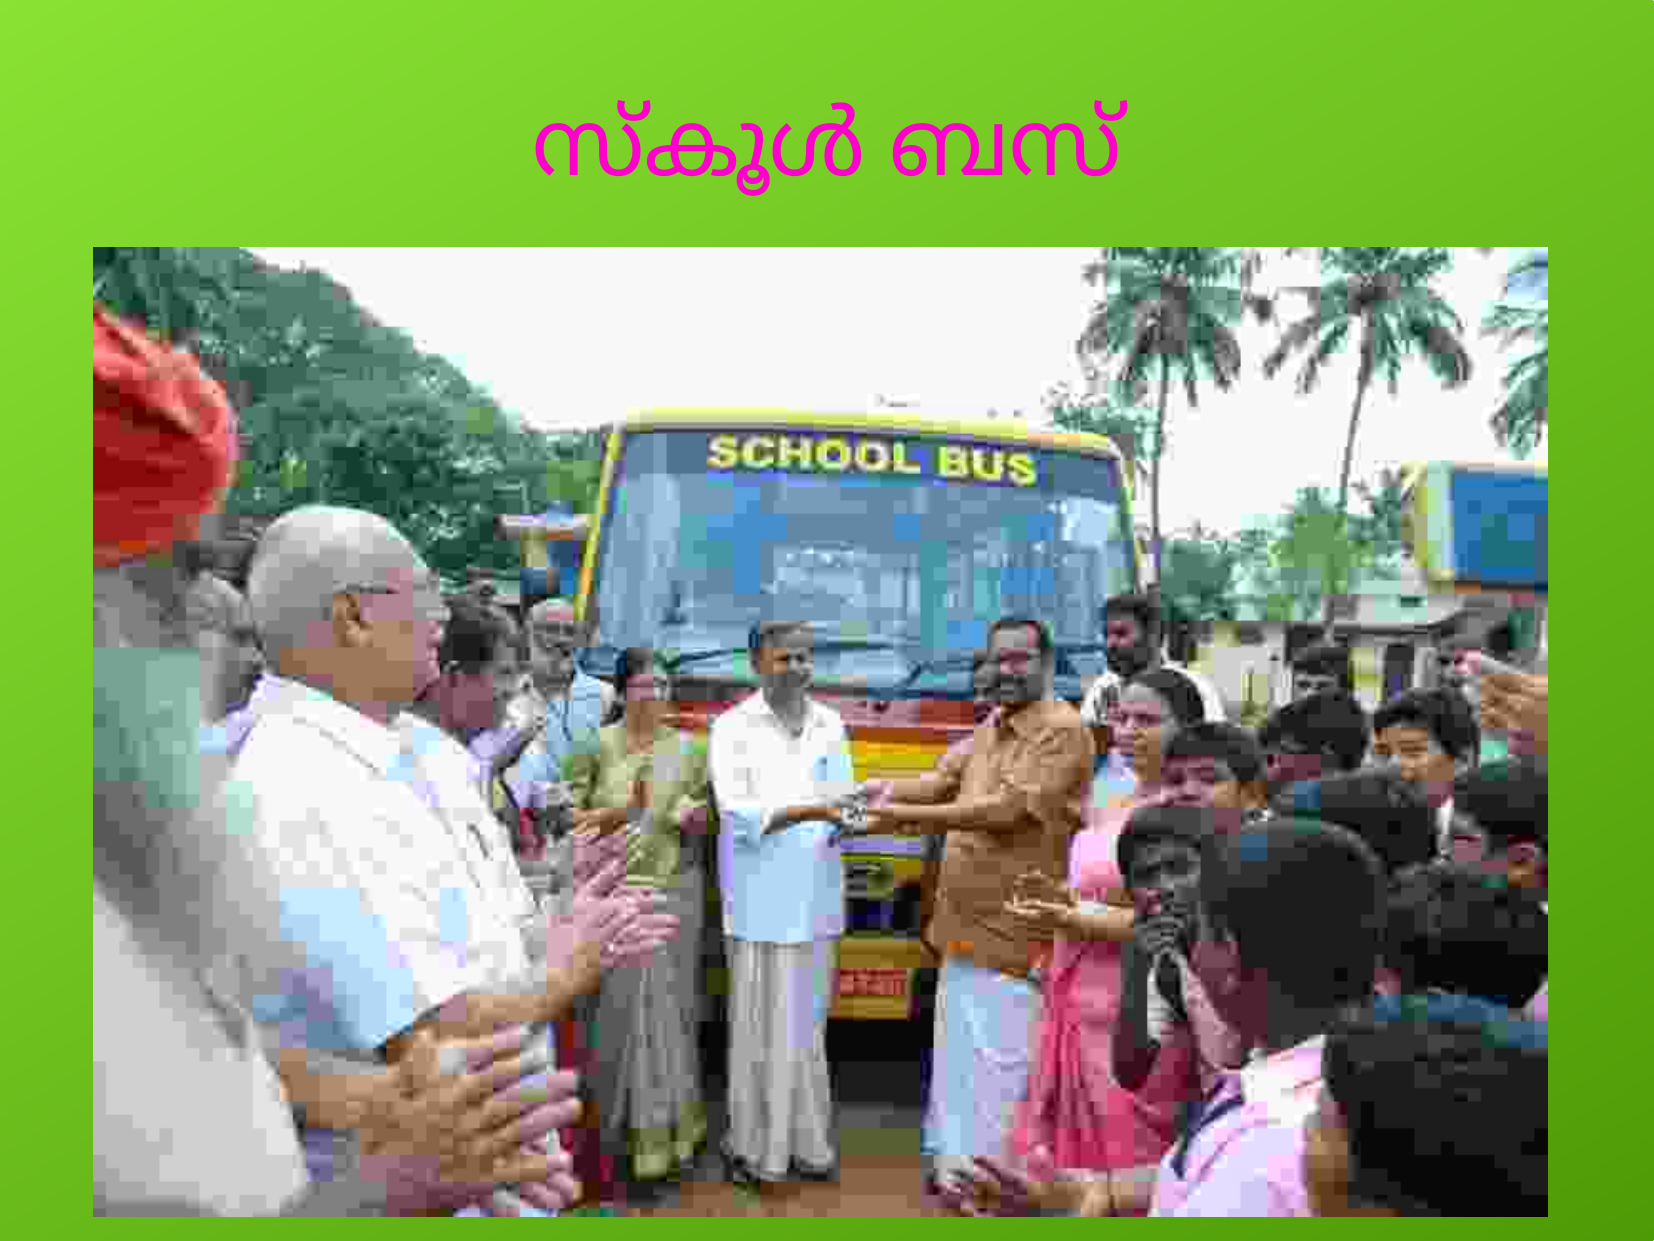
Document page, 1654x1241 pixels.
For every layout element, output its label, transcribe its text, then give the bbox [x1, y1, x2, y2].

picture [93, 247, 1548, 1217]
title സ്കൂള്‍ ബസ് [82, 49, 1571, 257]
